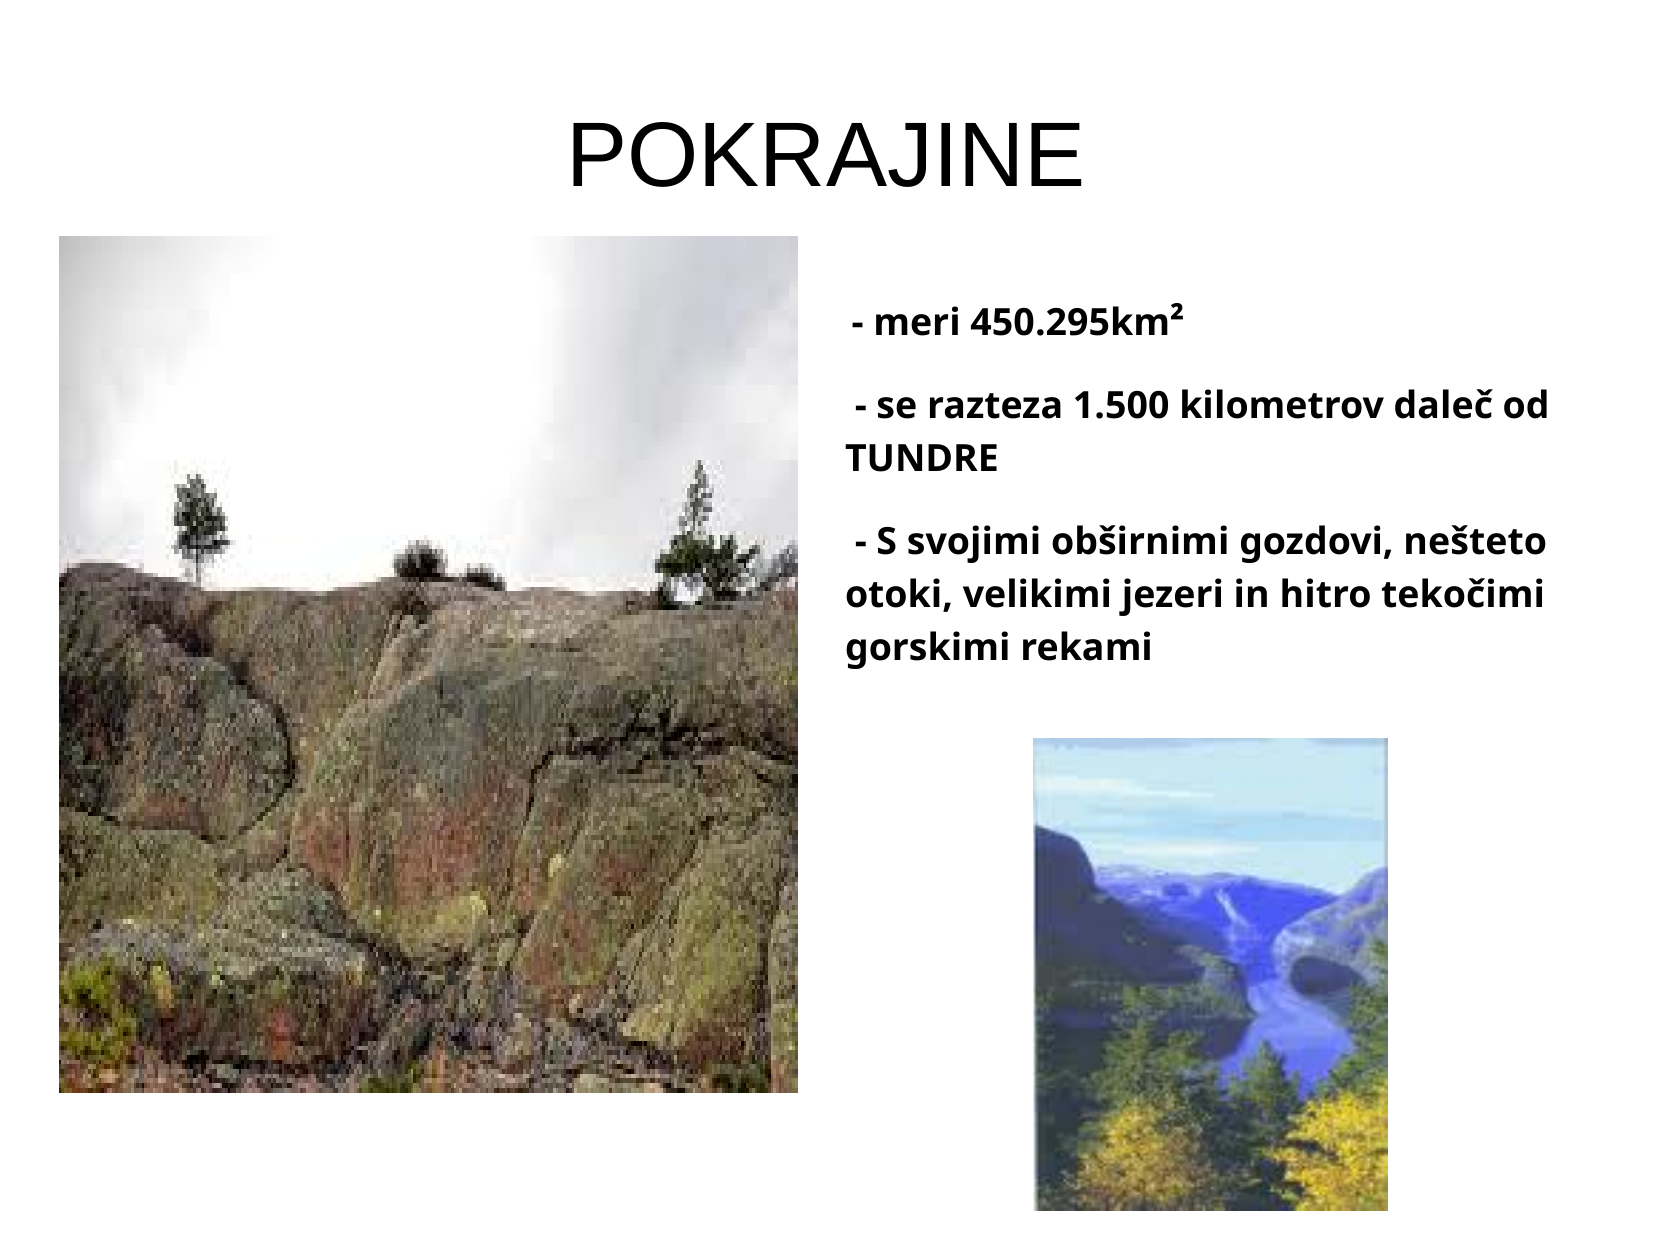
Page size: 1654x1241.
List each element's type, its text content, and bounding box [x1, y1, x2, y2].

title POKRAJINE [82, 56, 1571, 249]
picture [1033, 738, 1388, 1211]
picture [59, 236, 798, 1093]
list - meri 450.295km² - se razteza 1.500 kilometrov daleč od TUNDRE - S svojimi obširnimi gozdovi, nešteto otoki, velikimi jezeri in hitro tekočimi gorskimi rekami [845, 290, 1572, 1094]
